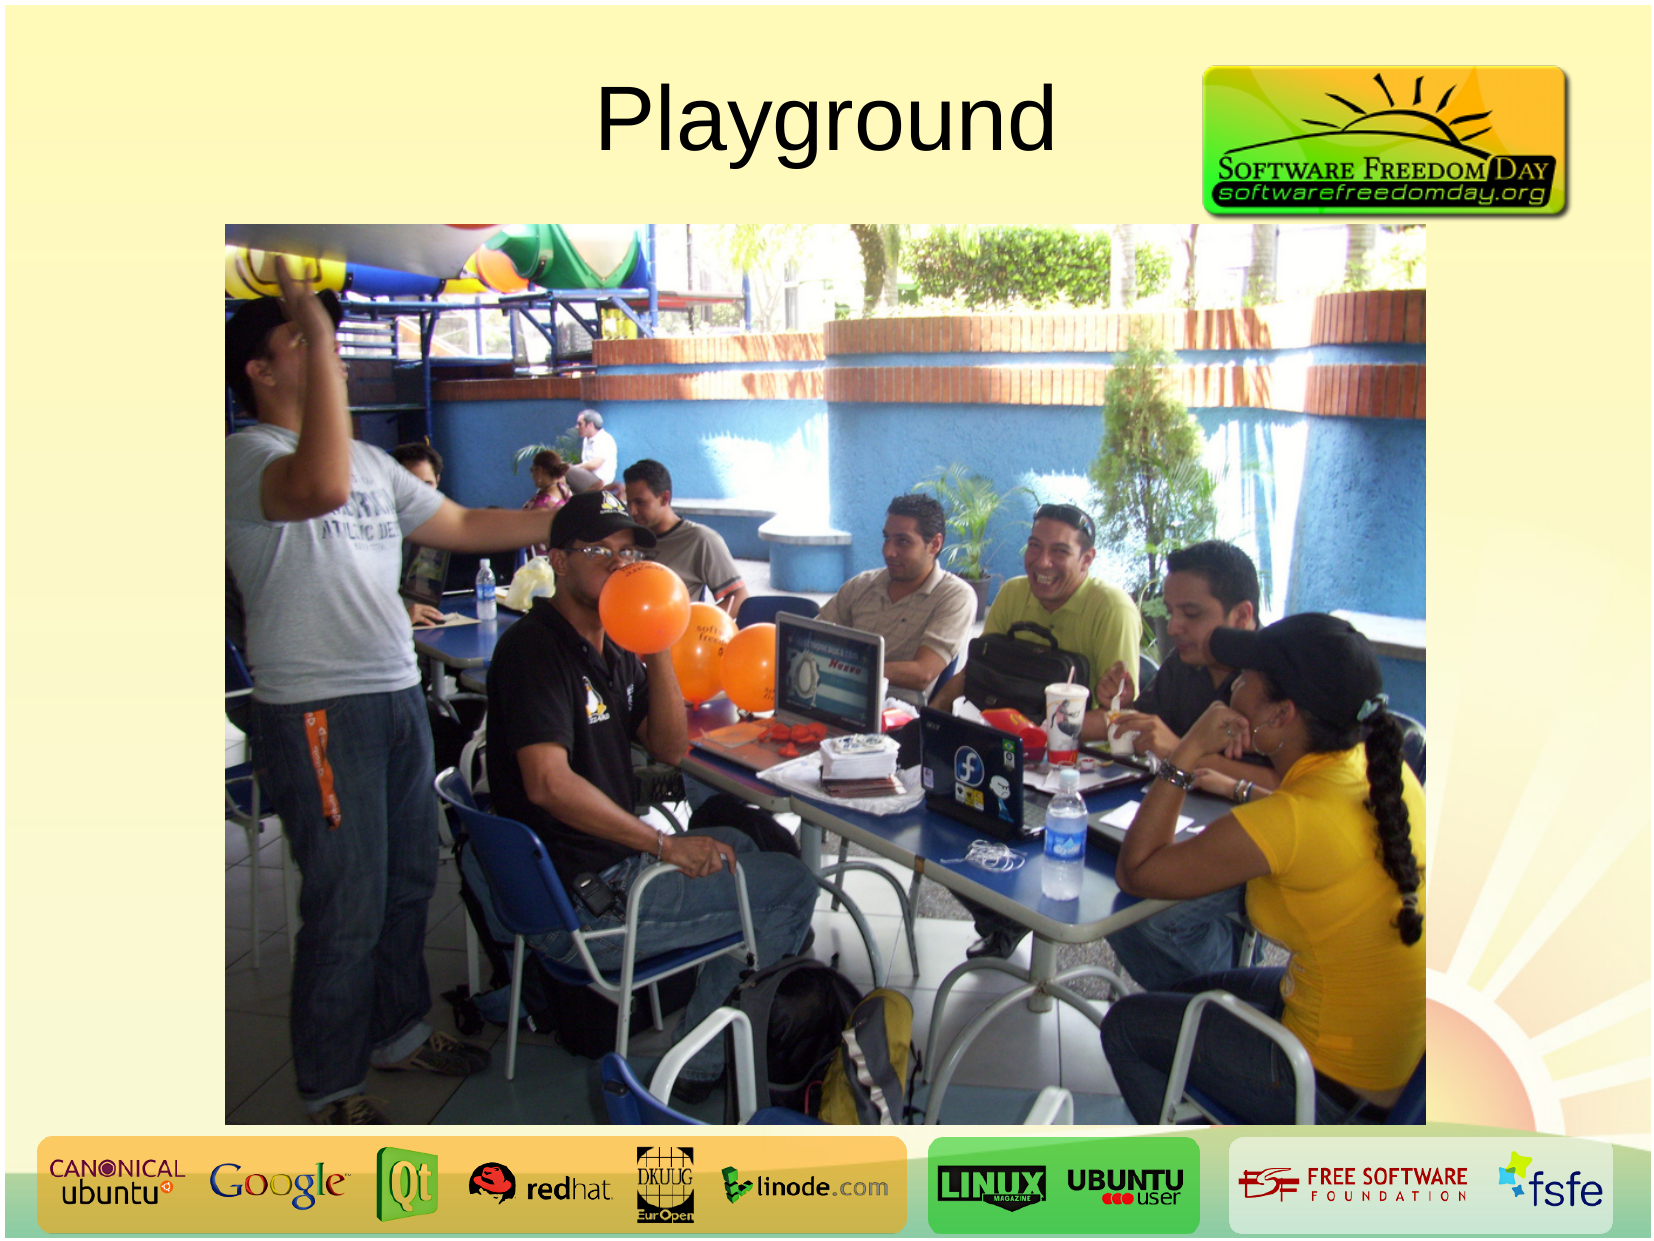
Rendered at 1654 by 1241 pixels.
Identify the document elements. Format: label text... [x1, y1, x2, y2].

picture [5, 5, 1651, 1238]
title Playground [82, 22, 1571, 215]
